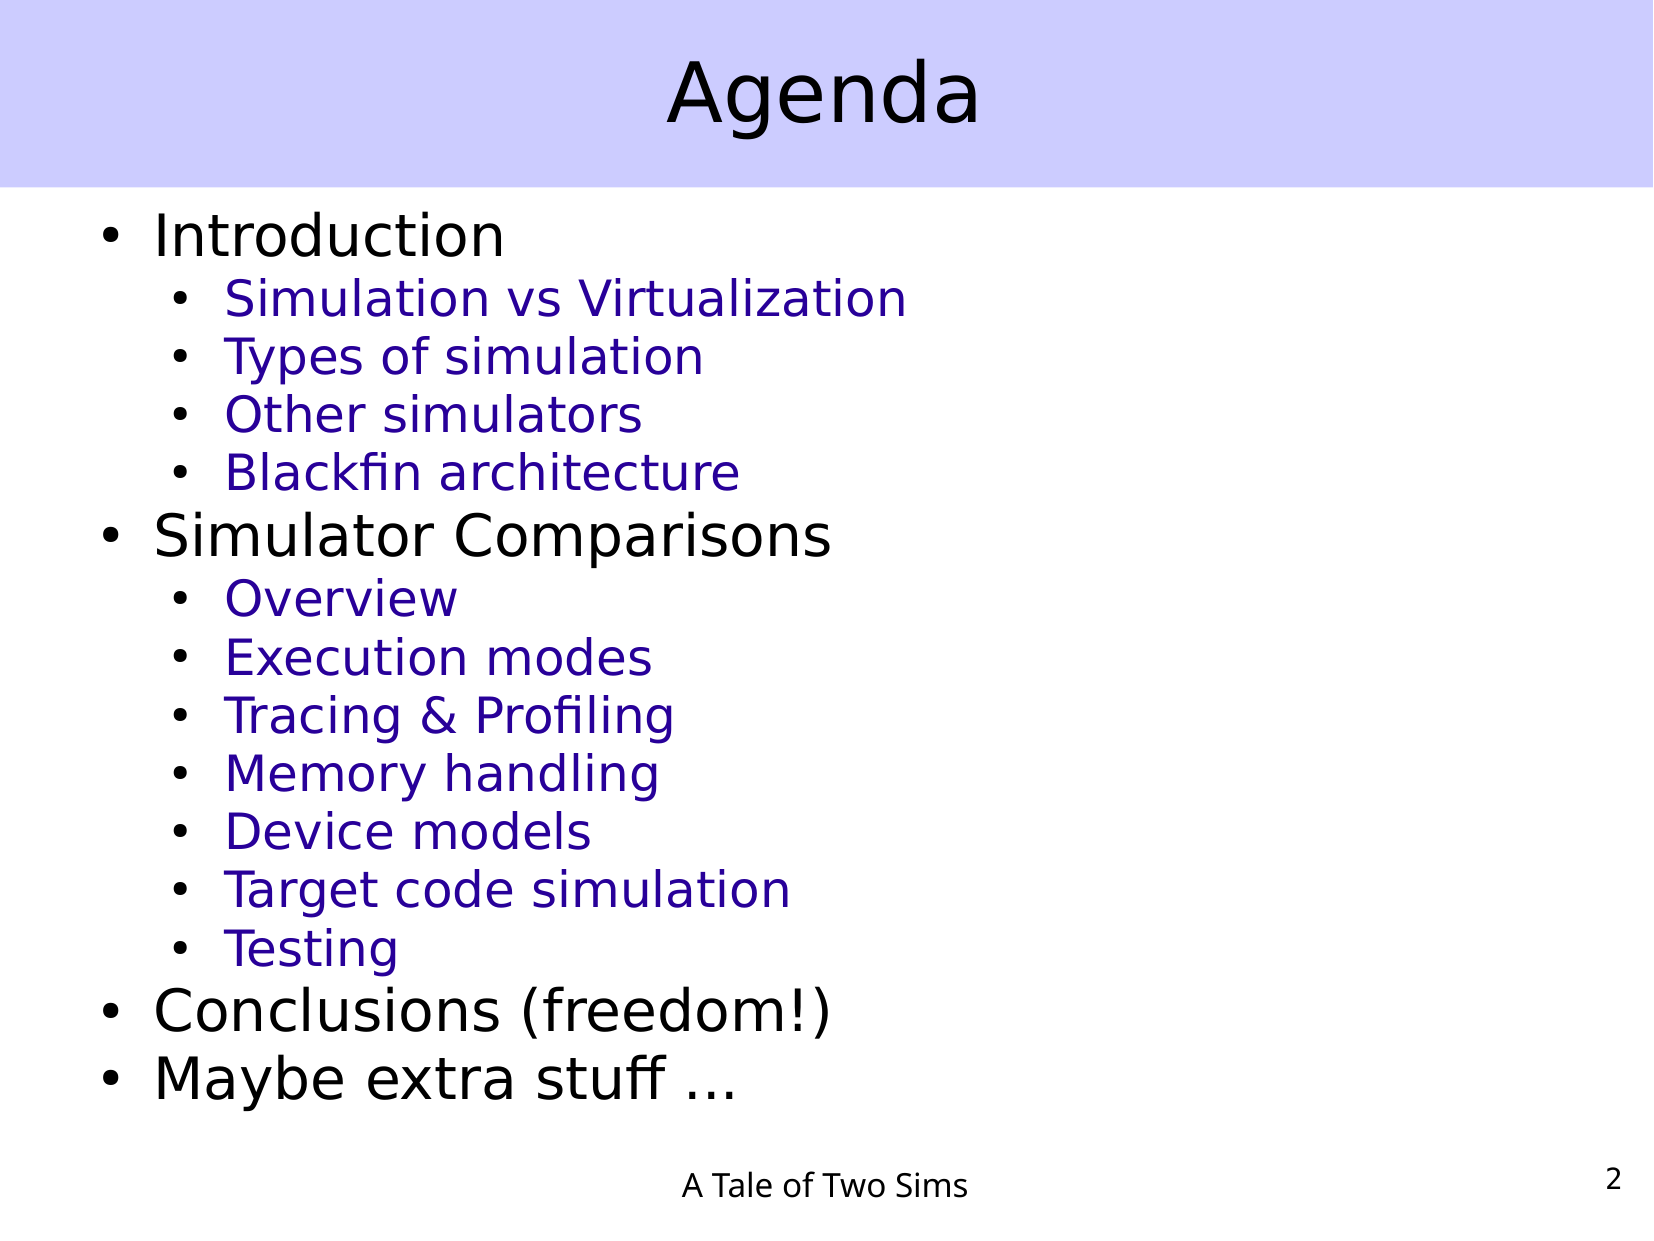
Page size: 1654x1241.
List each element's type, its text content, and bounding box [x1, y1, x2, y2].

list Introduction Simulation vs Virtualization Types of simulation Other simulators Blackfin architecture Simulator Comparisons Overview Execution modes Tracing & Profiling Memory handling Device models Target code simulation Testing Conclusions (freedom!) Maybe extra stuff ... [82, 201, 1571, 1151]
title Agenda [0, 0, 1651, 188]
